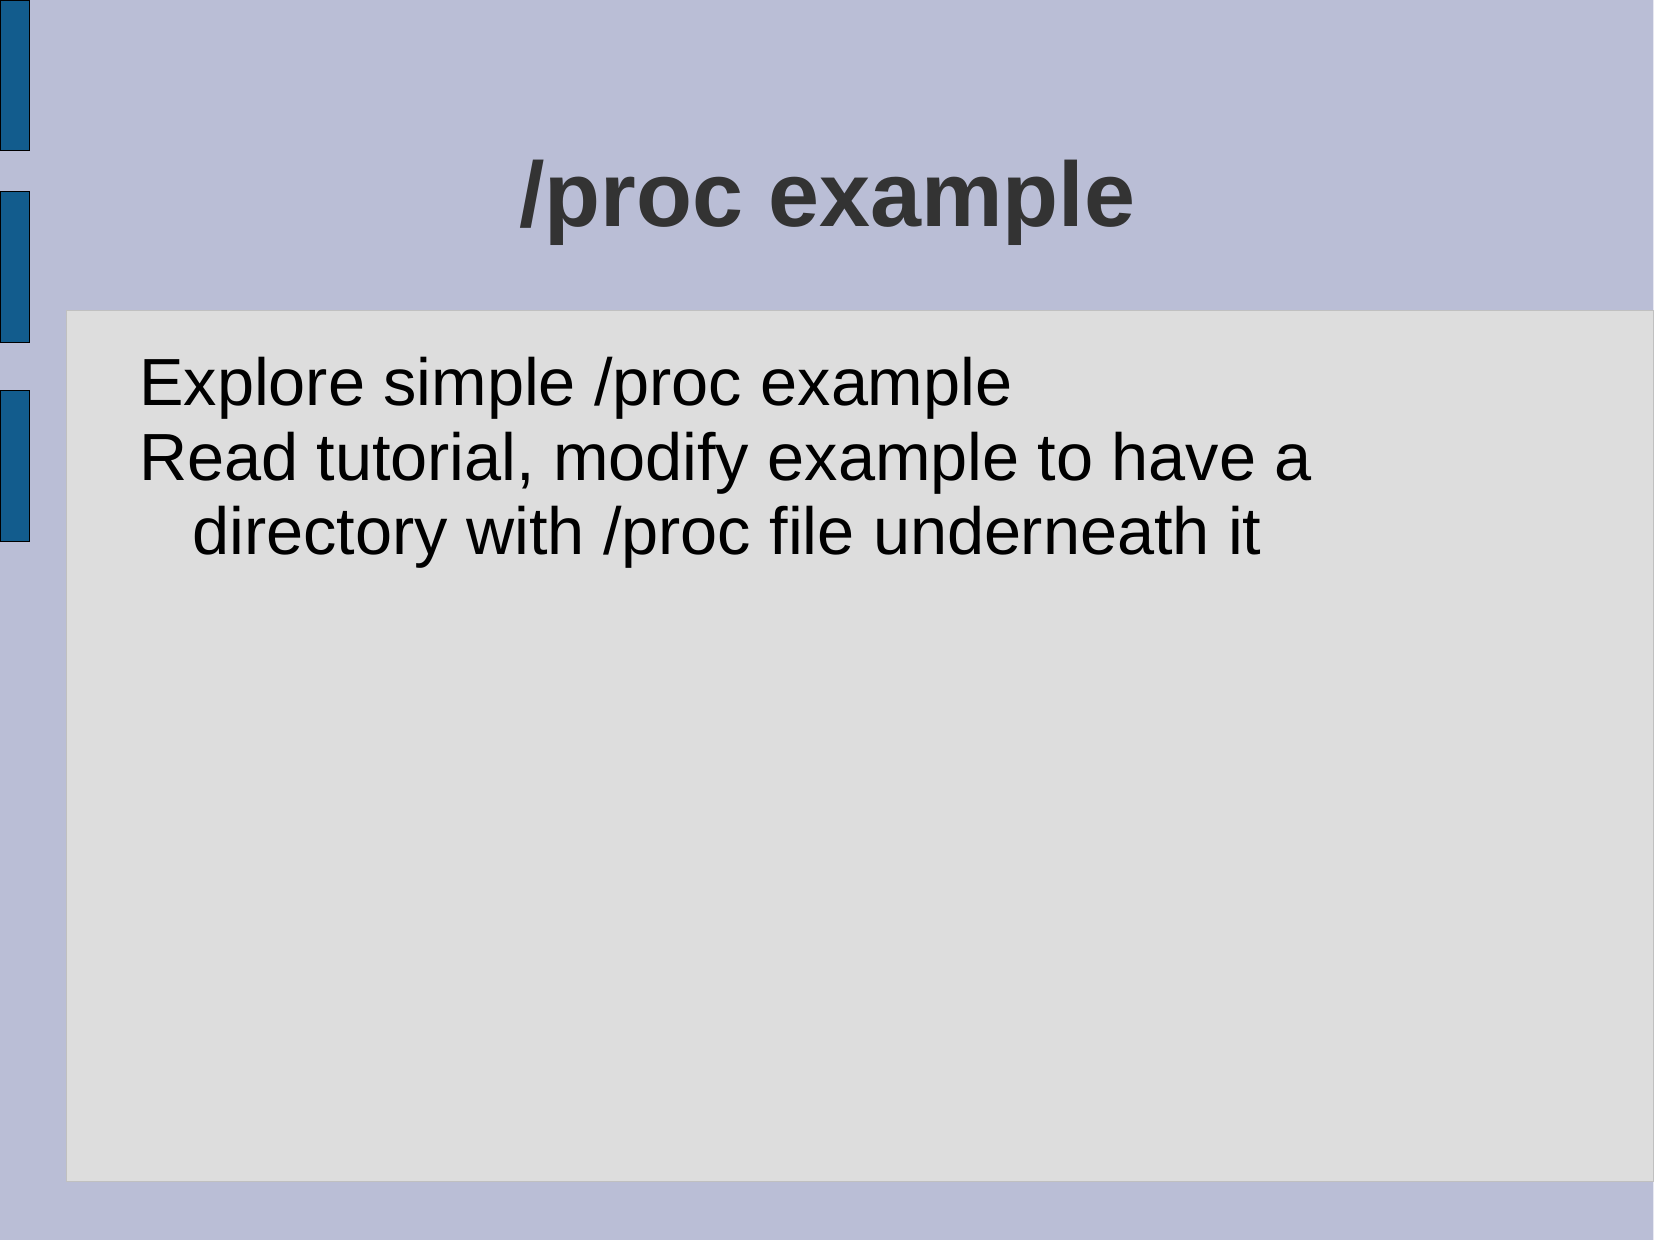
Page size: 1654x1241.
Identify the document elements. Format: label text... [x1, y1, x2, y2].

list Explore simple /proc example Read tutorial, modify example to have a directory with /proc file underneath it [121, 344, 1534, 1112]
title /proc example [121, 98, 1534, 291]
